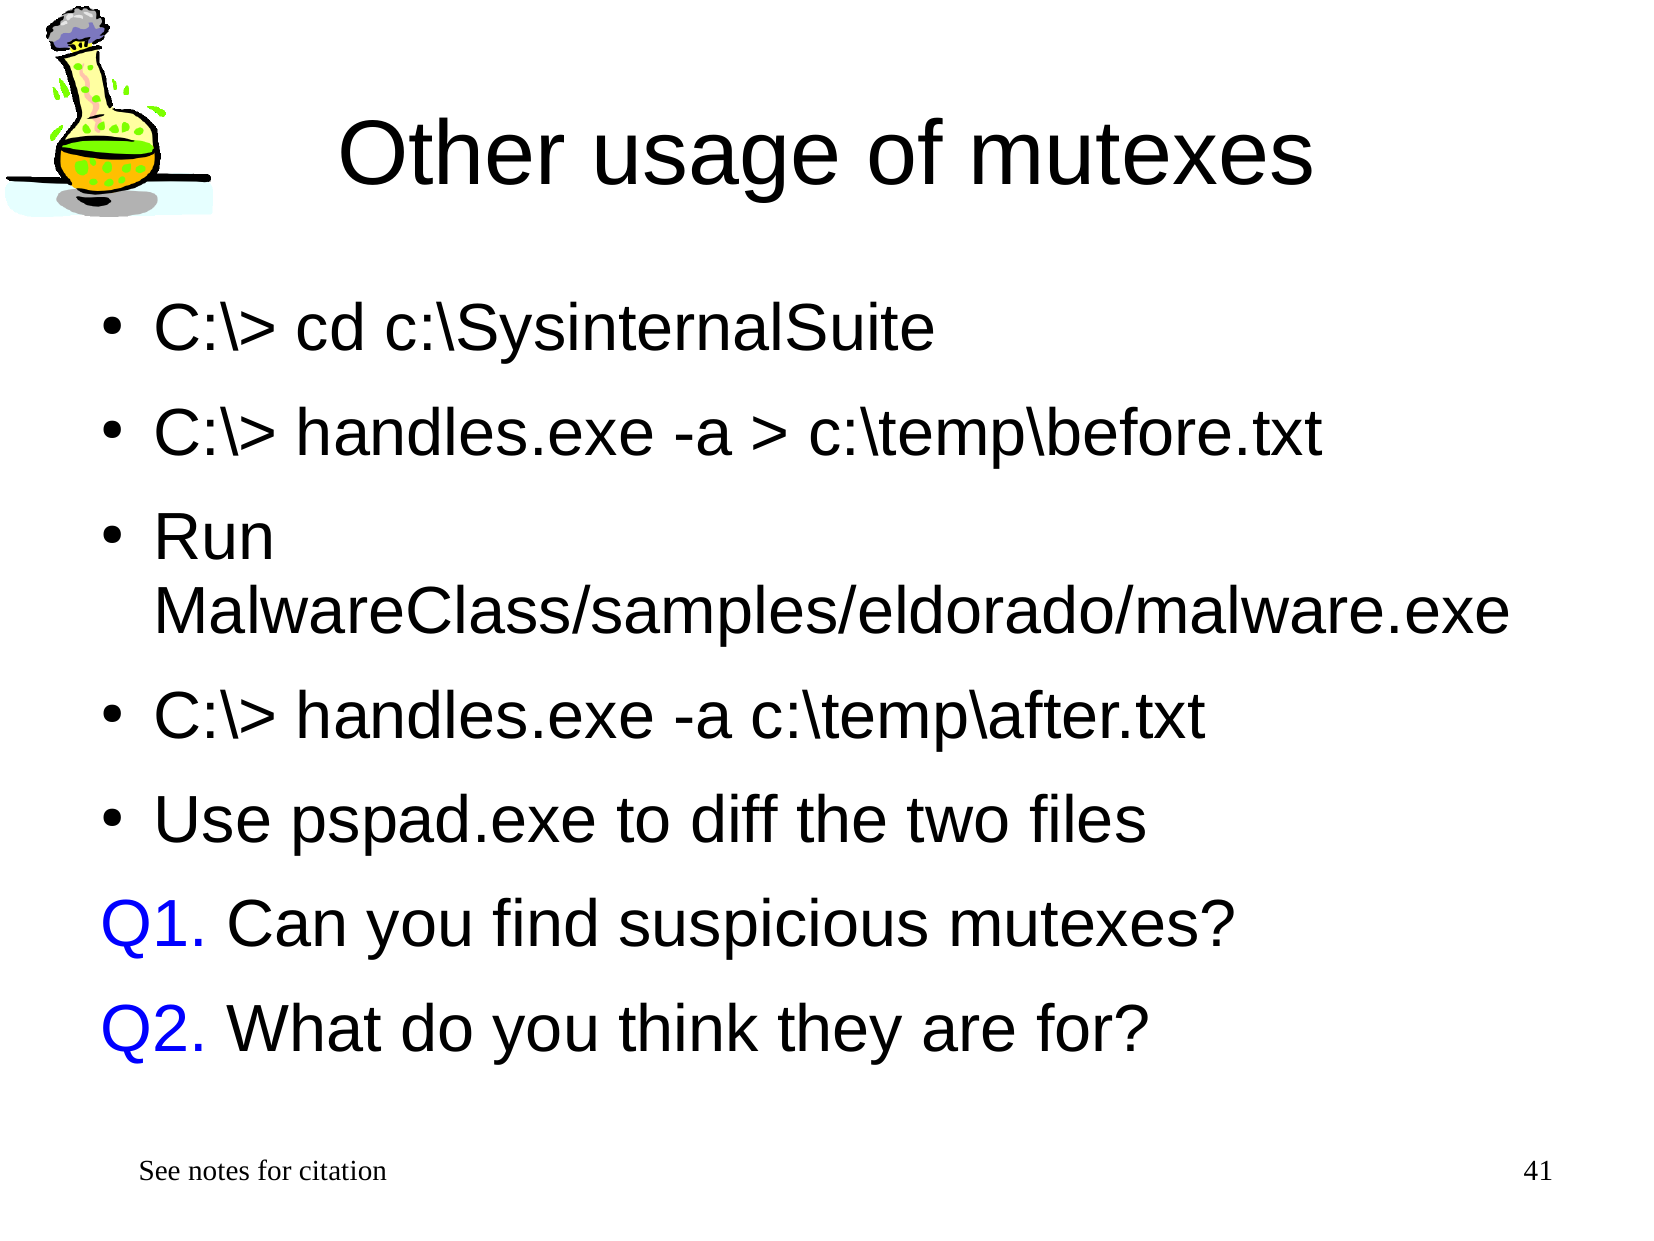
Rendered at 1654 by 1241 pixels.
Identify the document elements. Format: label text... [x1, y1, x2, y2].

title Other usage of mutexes [82, 49, 1571, 257]
picture [5, 6, 213, 217]
list C:\> cd c:\SysinternalSuite C:\> handles.exe -a > c:\temp\before.txt Run MalwareClass/samples/eldorado/malware.exe C:\> handles.exe -a c:\temp\after.txt Use pspad.exe to diff the two files Can you find suspicious mutexes? What do you think they are for? [82, 290, 1538, 1096]
